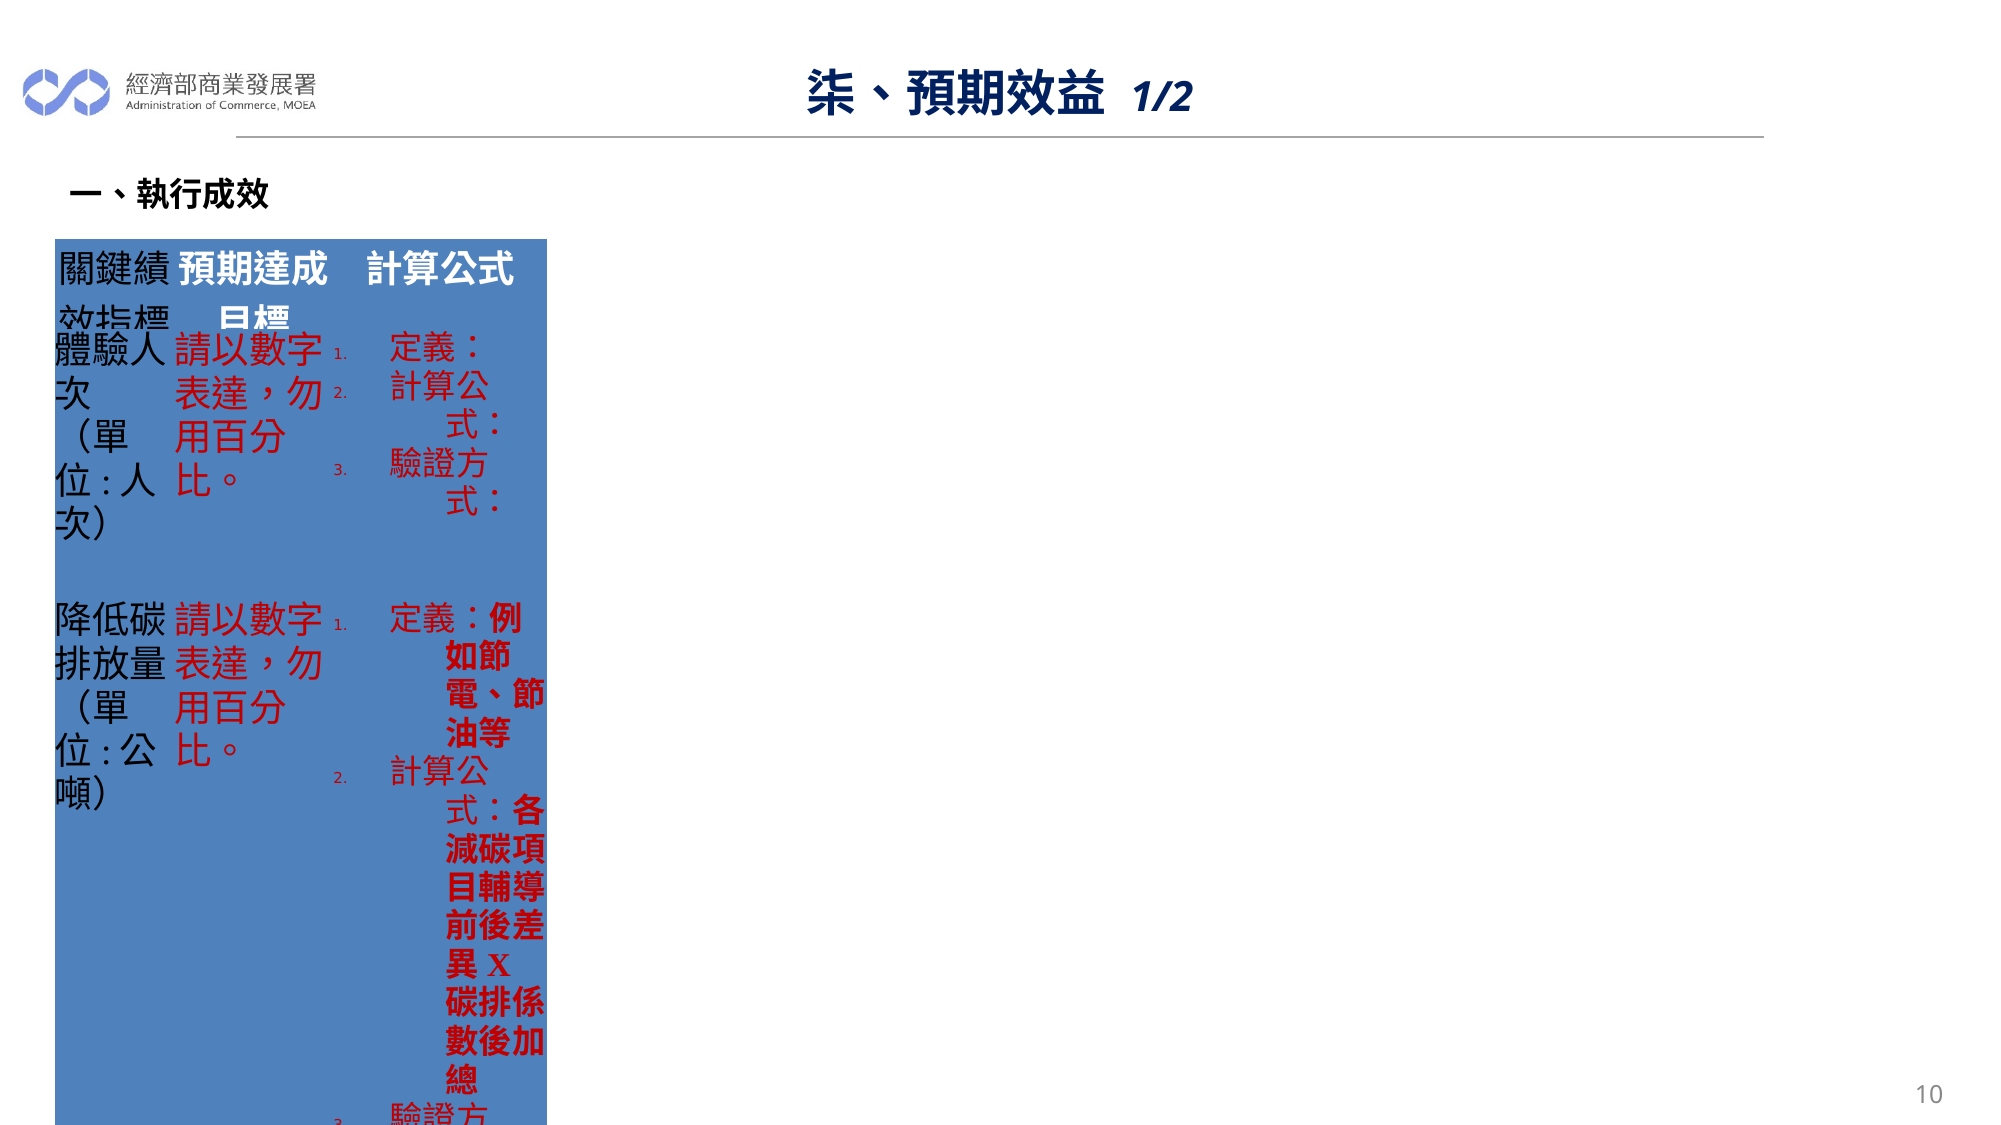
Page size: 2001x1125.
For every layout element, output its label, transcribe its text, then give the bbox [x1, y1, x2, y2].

table_header 計算公式 [333, 239, 547, 329]
table_cell 降低碳排放量 （單位:公噸） [55, 599, 174, 1125]
text_box ‹#› [1899, 1065, 2000, 1125]
table_cell 體驗人次 （單位:人次） [55, 329, 174, 599]
table_cell 請以數字表達，勿用百分比。 [174, 329, 333, 599]
table_header 預期達成目標 [174, 239, 333, 329]
text_box 一、執行成效 [54, 165, 516, 222]
table_cell 請以數字表達，勿用百分比。 [174, 599, 333, 1125]
title 柒、預期效益 1/2 [338, 46, 1662, 136]
table_header 關鍵績效指標 [55, 239, 174, 329]
table_cell 定義： 計算公式： 驗證方式： [333, 329, 547, 599]
table_cell 定義：例如節電、節油等 計算公式：各減碳項目輔導前後差異X碳排係數後加總 驗證方式： [333, 599, 547, 1125]
